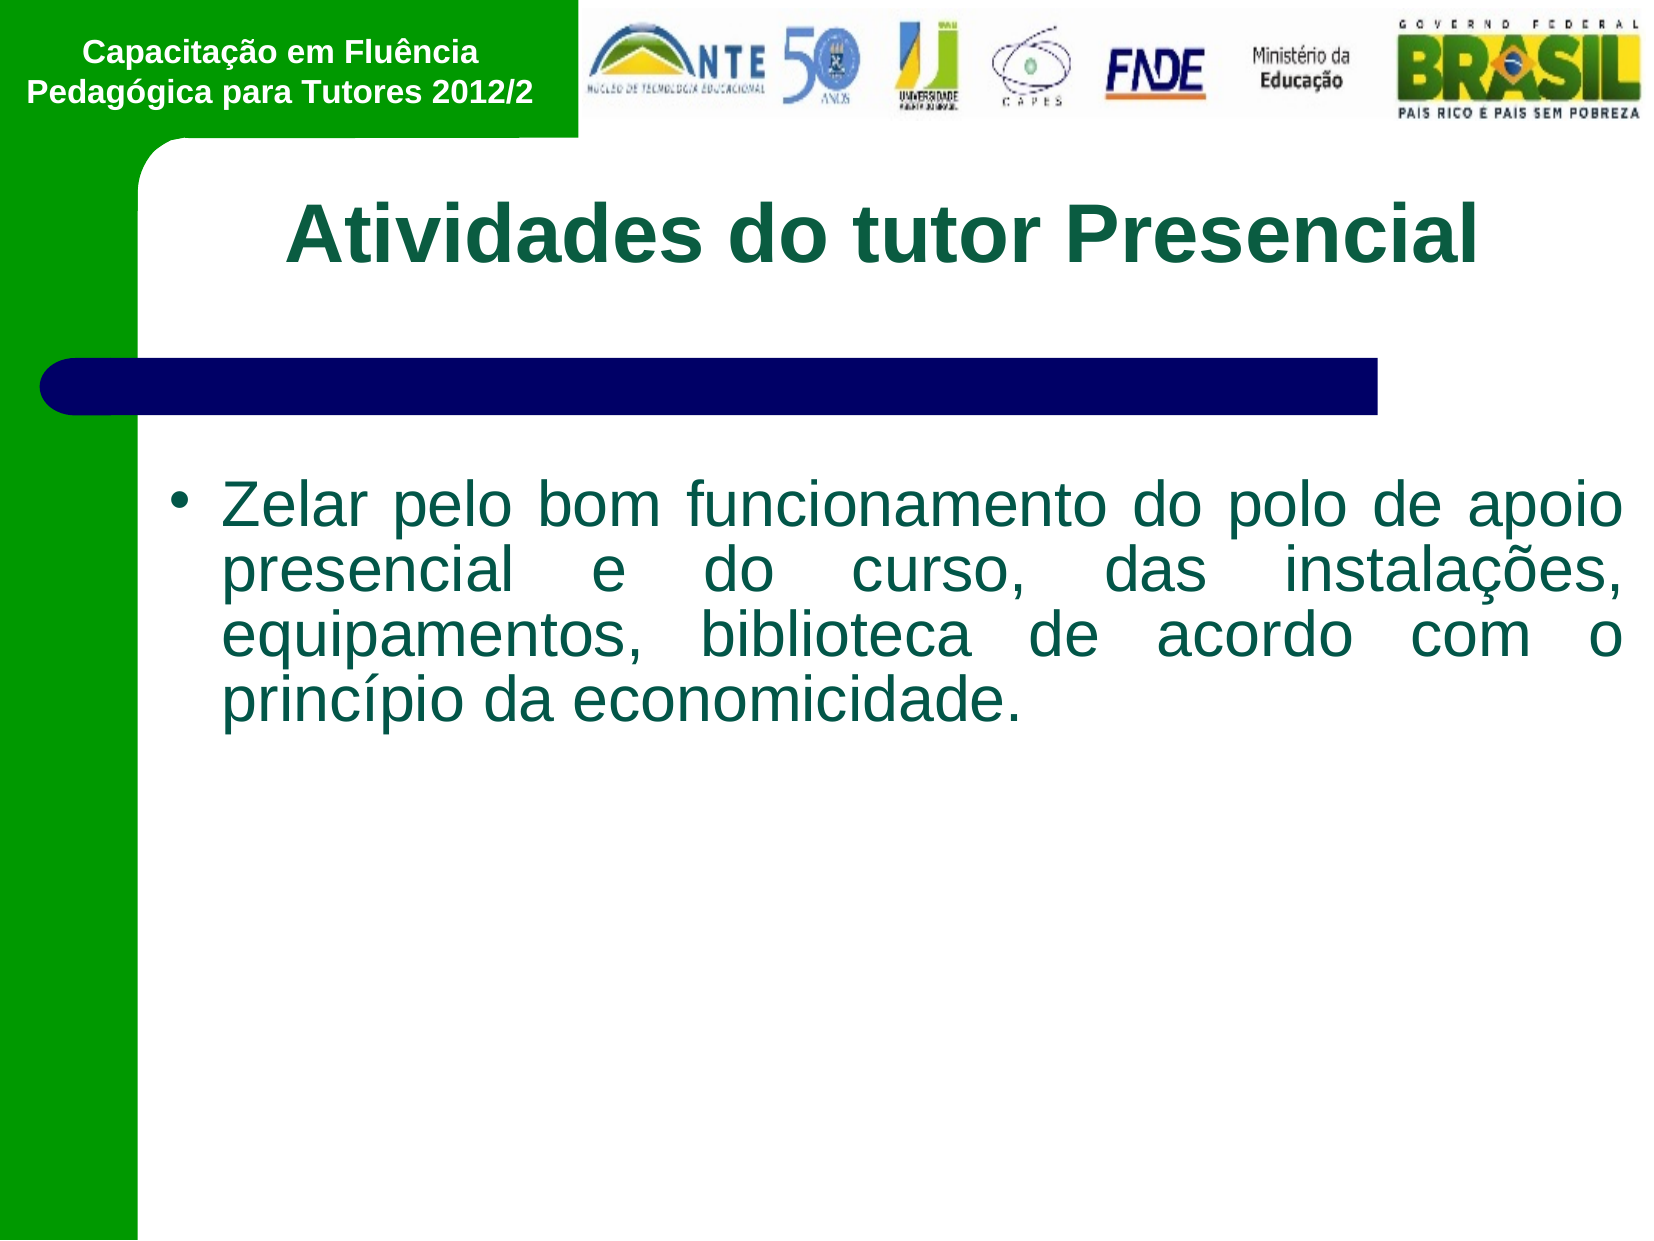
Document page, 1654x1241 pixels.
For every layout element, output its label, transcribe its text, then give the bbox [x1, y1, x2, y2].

title Atividades do tutor Presencial [177, 184, 1612, 378]
picture [582, 8, 1646, 121]
list Zelar pelo bom funcionamento do polo de apoio presencial e do curso, das instalações, equipamentos, biblioteca de acordo com o princípio da economicidade. [151, 386, 1625, 1060]
